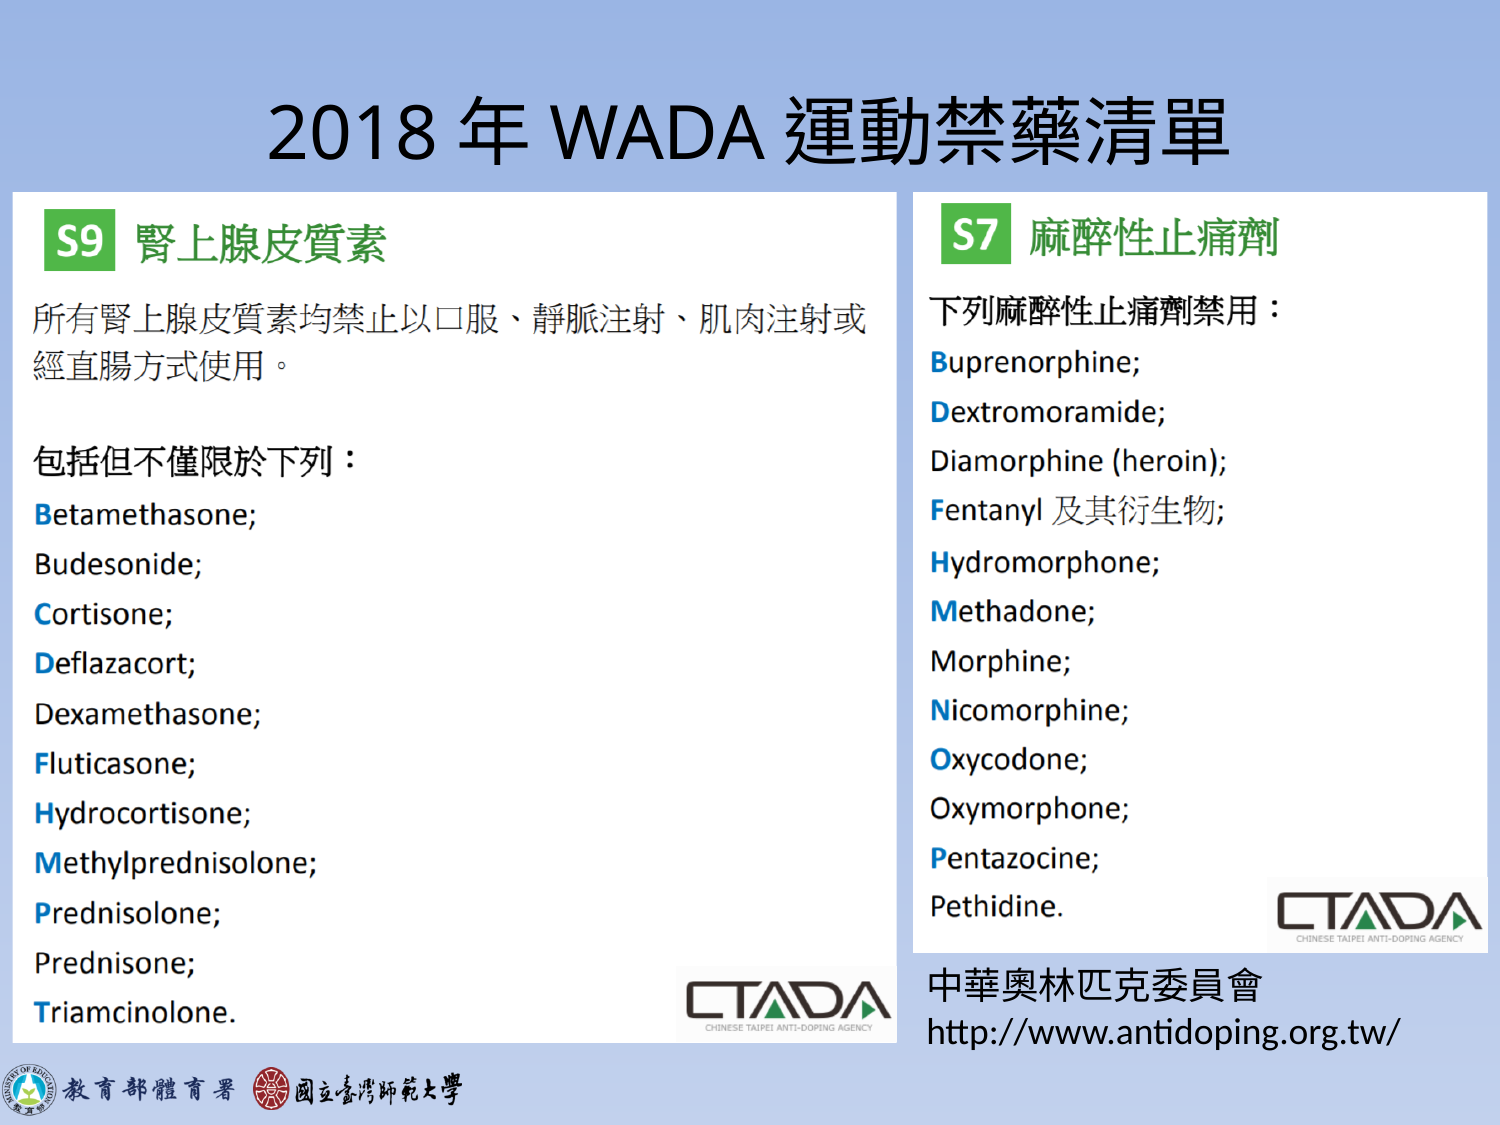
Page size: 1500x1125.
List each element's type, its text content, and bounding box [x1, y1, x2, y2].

title 2018年WADA運動禁藥清單 [75, 76, 1426, 171]
text_box 中華奧林匹克委員會 http://www.antidoping.org.tw/ [911, 954, 1422, 1059]
picture [12, 192, 897, 1044]
picture [913, 192, 1488, 953]
